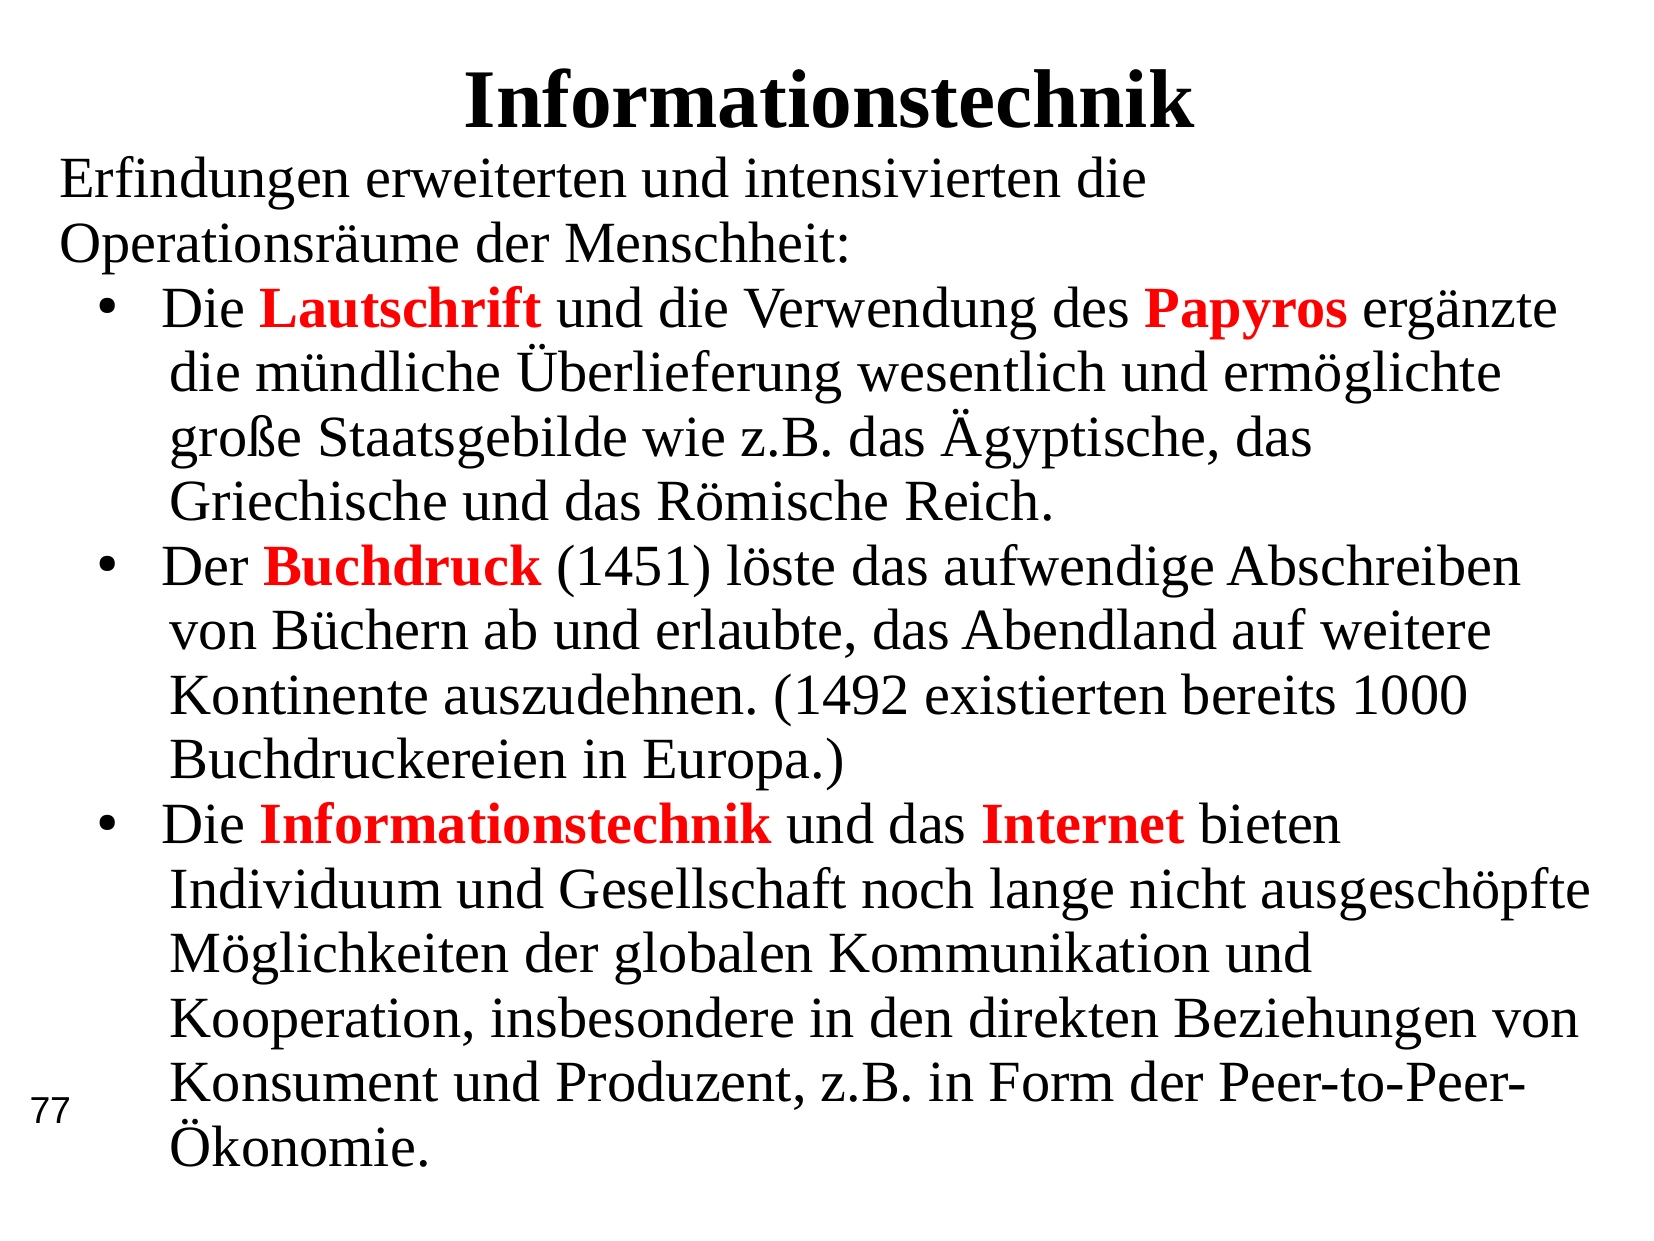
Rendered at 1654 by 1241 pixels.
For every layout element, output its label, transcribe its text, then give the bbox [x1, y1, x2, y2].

text_box Informationstechnik Erfindungen erweiterten und intensivierten die Operationsräume der Menschheit: Die Lautschrift und die Verwendung des Papyros ergänzte die mündliche Überlieferung wesentlich und ermöglichte große Staatsgebilde wie z.B. das Ägyptische, das Griechische und das Römische Reich. Der Buchdruck (1451) löste das aufwendige Abschreiben von Büchern ab und erlaubte, das Abendland auf weitere Kontinente auszudehnen. (1492 existierten bereits 1000 Buchdruckereien in Europa.) Die Informationstechnik und das Internet bieten Individuum und Gesellschaft noch lange nicht ausgeschöpfte Möglichkeiten der globalen Kommunikation und Kooperation, insbesondere in den direkten Beziehungen von Konsument und Produzent, z.B. in Form der Peer-to-Peer-Ökonomie. [44, 46, 1615, 1187]
text_box <Nummer> [14, 1081, 233, 1152]
